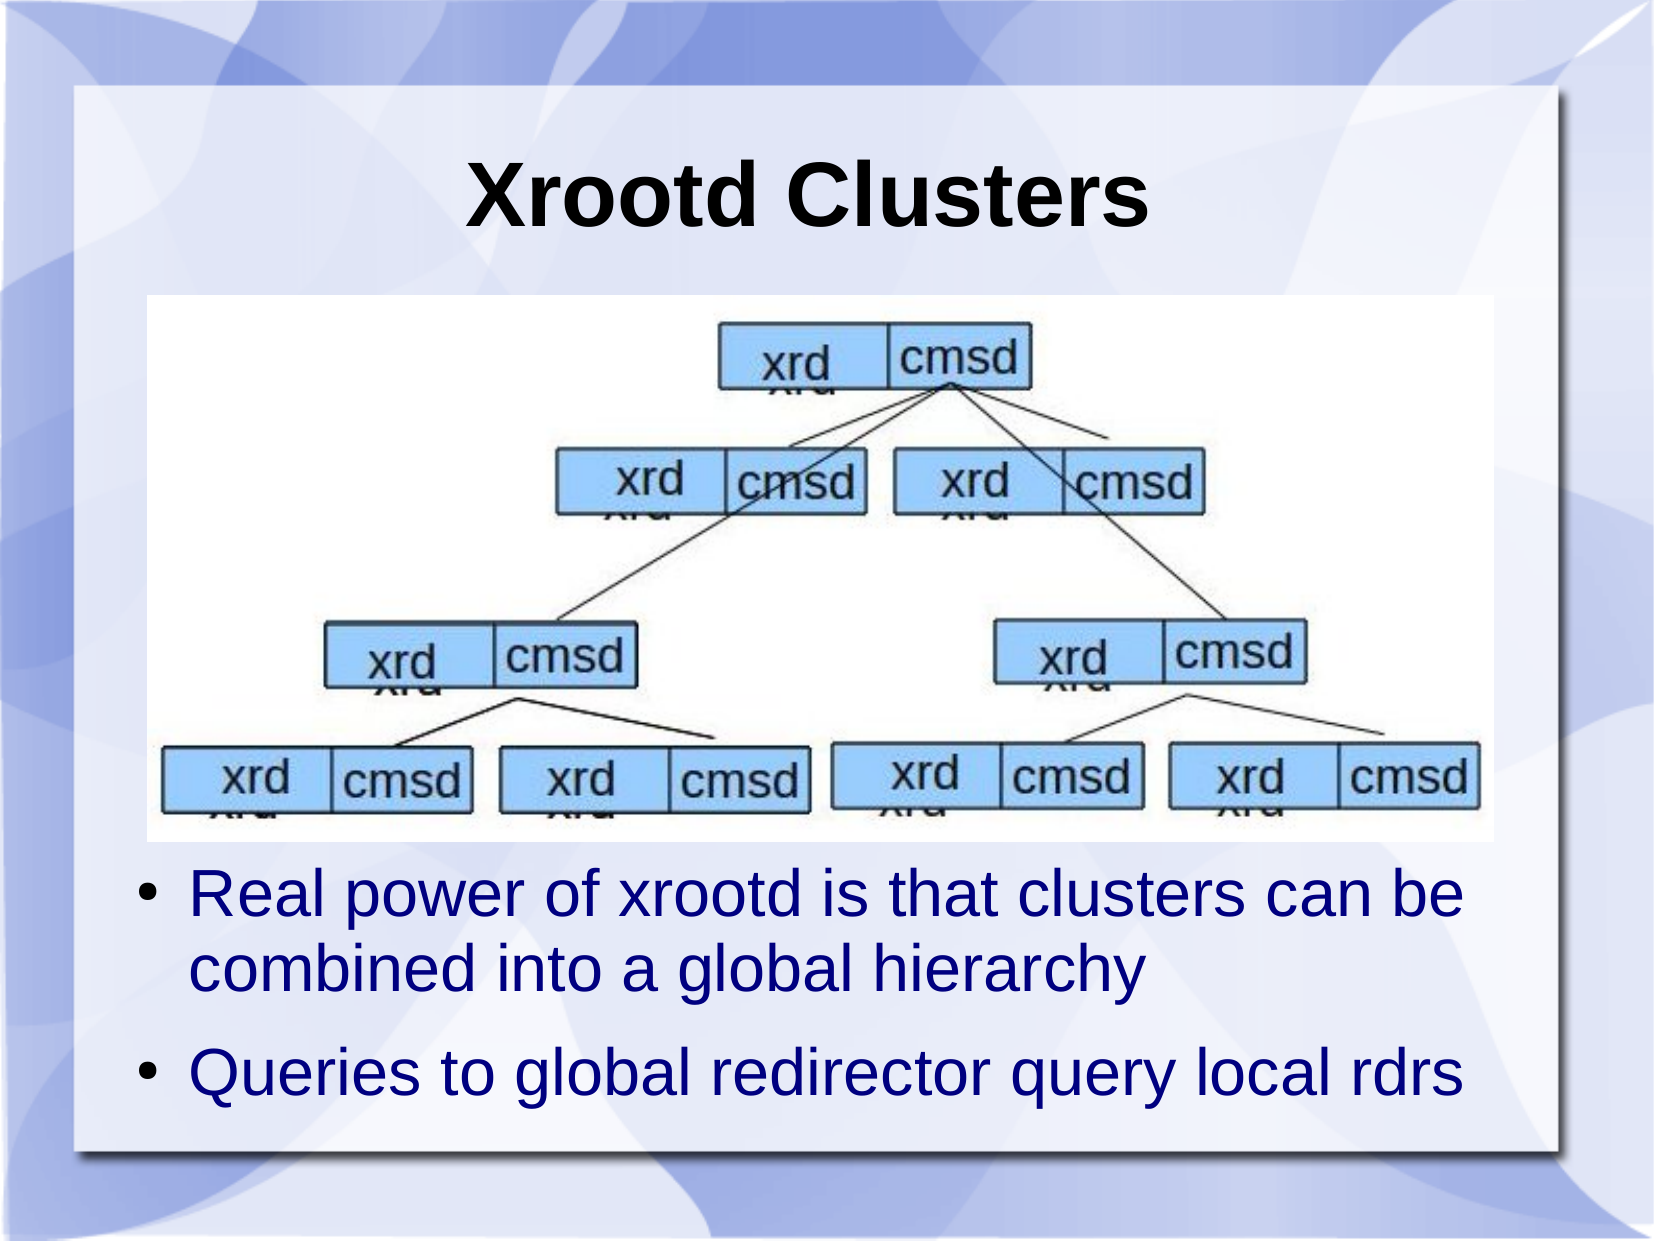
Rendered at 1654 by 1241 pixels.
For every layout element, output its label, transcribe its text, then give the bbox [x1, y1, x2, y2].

list Real power of xrootd is that clusters can be combined into a global hierarchy Queries to global redirector query local rdrs [118, 856, 1477, 1111]
picture [0, 0, 1654, 1241]
title Xrootd Clusters [82, 90, 1536, 298]
